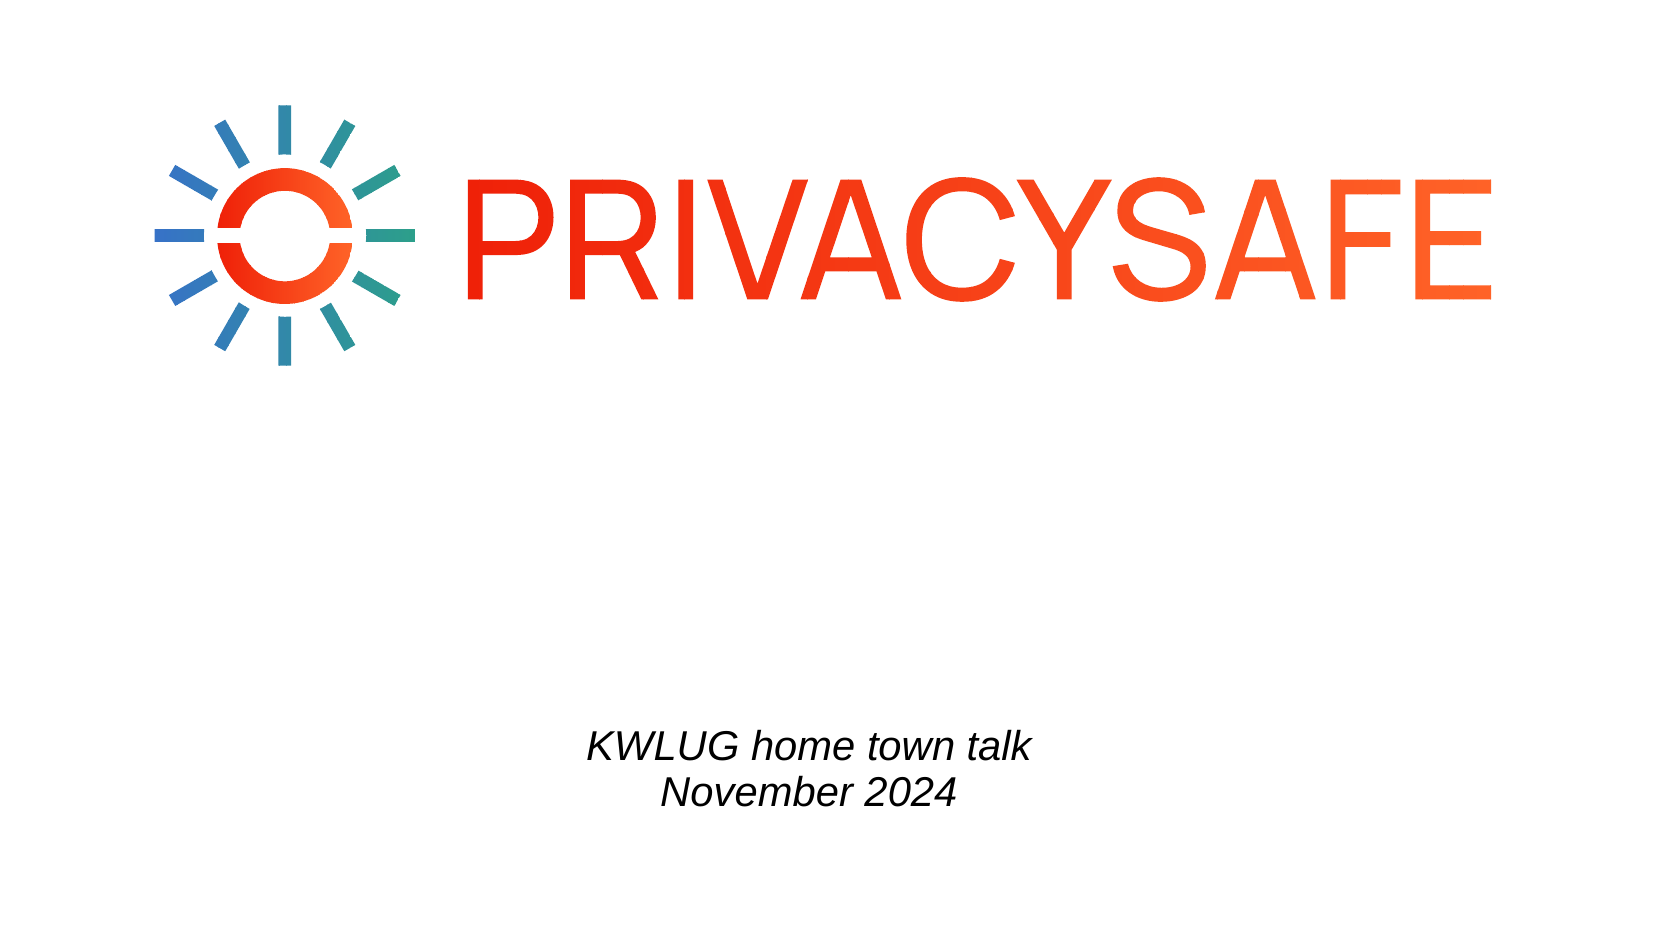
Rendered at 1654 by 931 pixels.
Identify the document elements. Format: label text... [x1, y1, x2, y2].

text_box KWLUG home town talk November 2024 [389, 708, 1229, 830]
picture [153, 104, 1501, 367]
